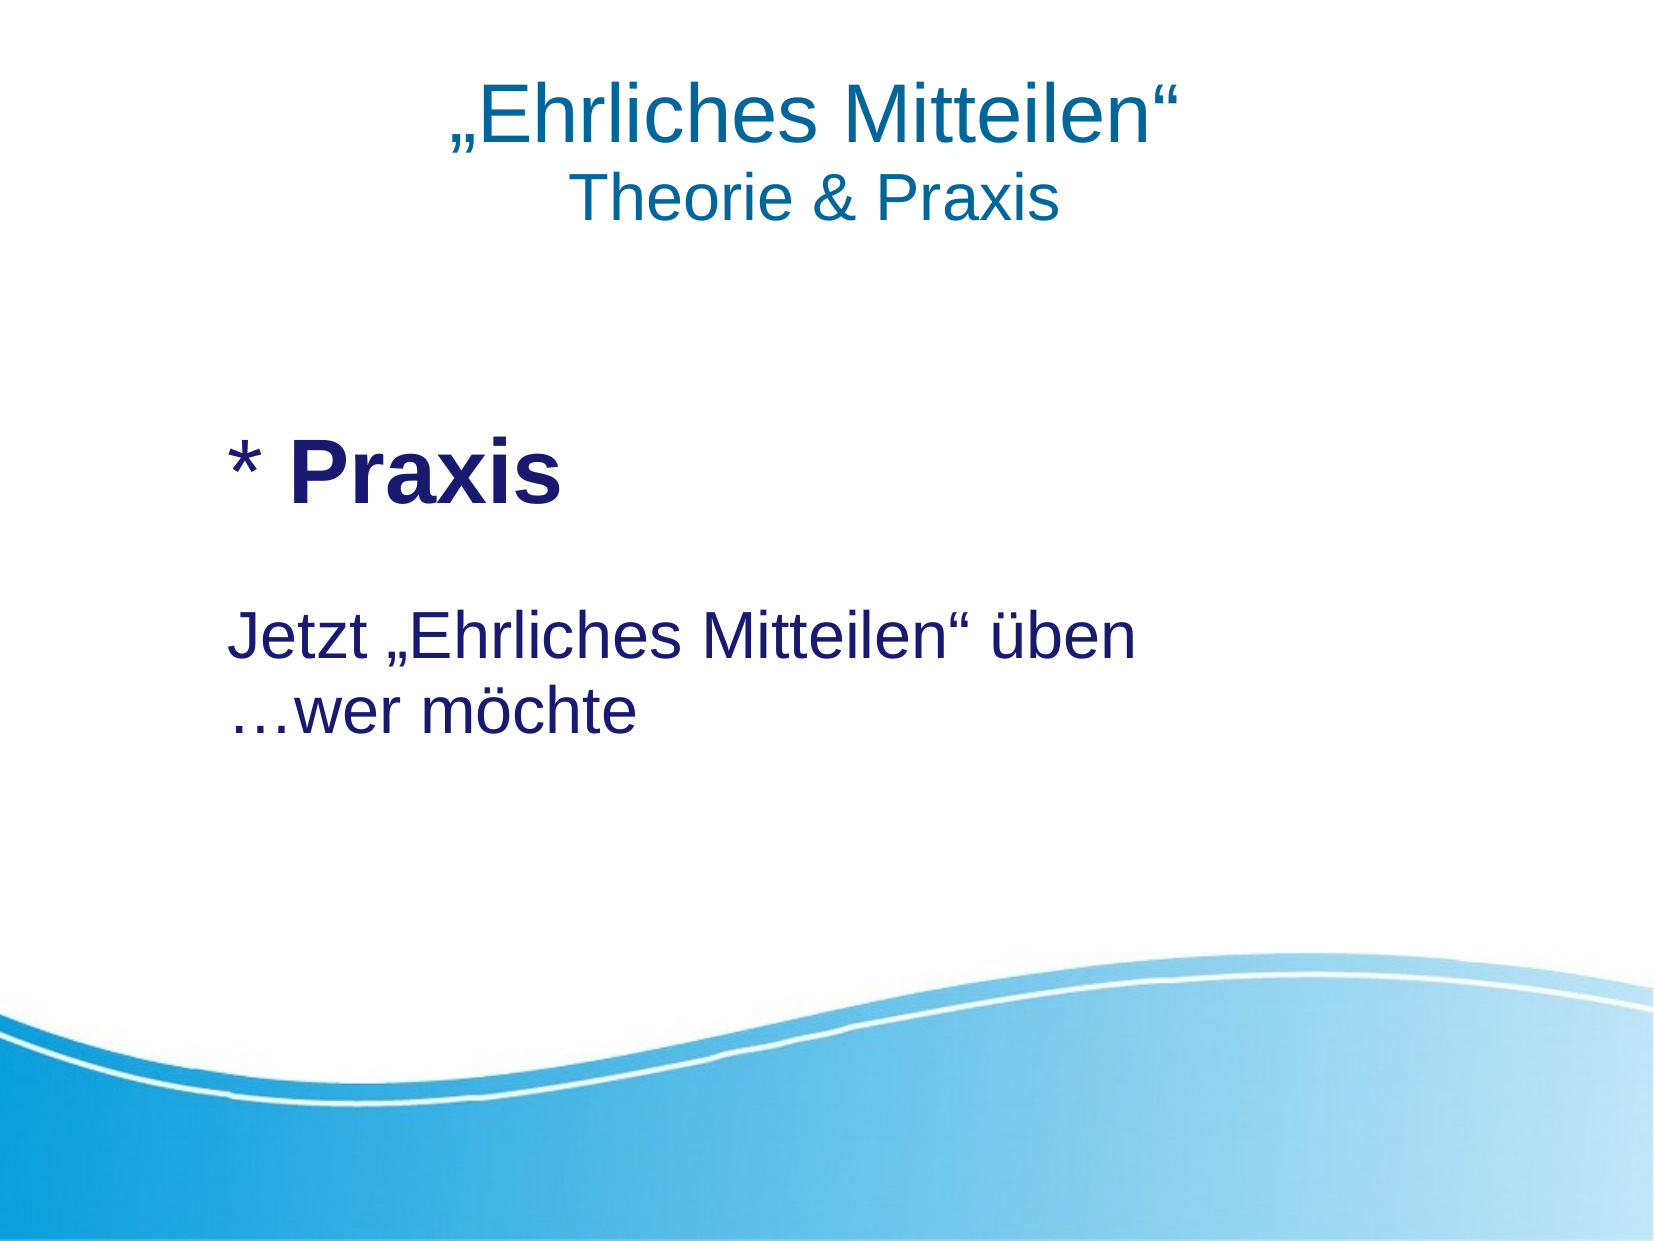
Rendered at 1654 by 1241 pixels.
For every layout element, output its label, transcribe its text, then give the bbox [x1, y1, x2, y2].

text_box * Praxis Jetzt „Ehrliches Mitteilen“ üben …wer möchte [212, 413, 1524, 851]
picture [0, 952, 1654, 1241]
title „Ehrliches Mitteilen“ Theorie & Praxis [70, 47, 1559, 255]
